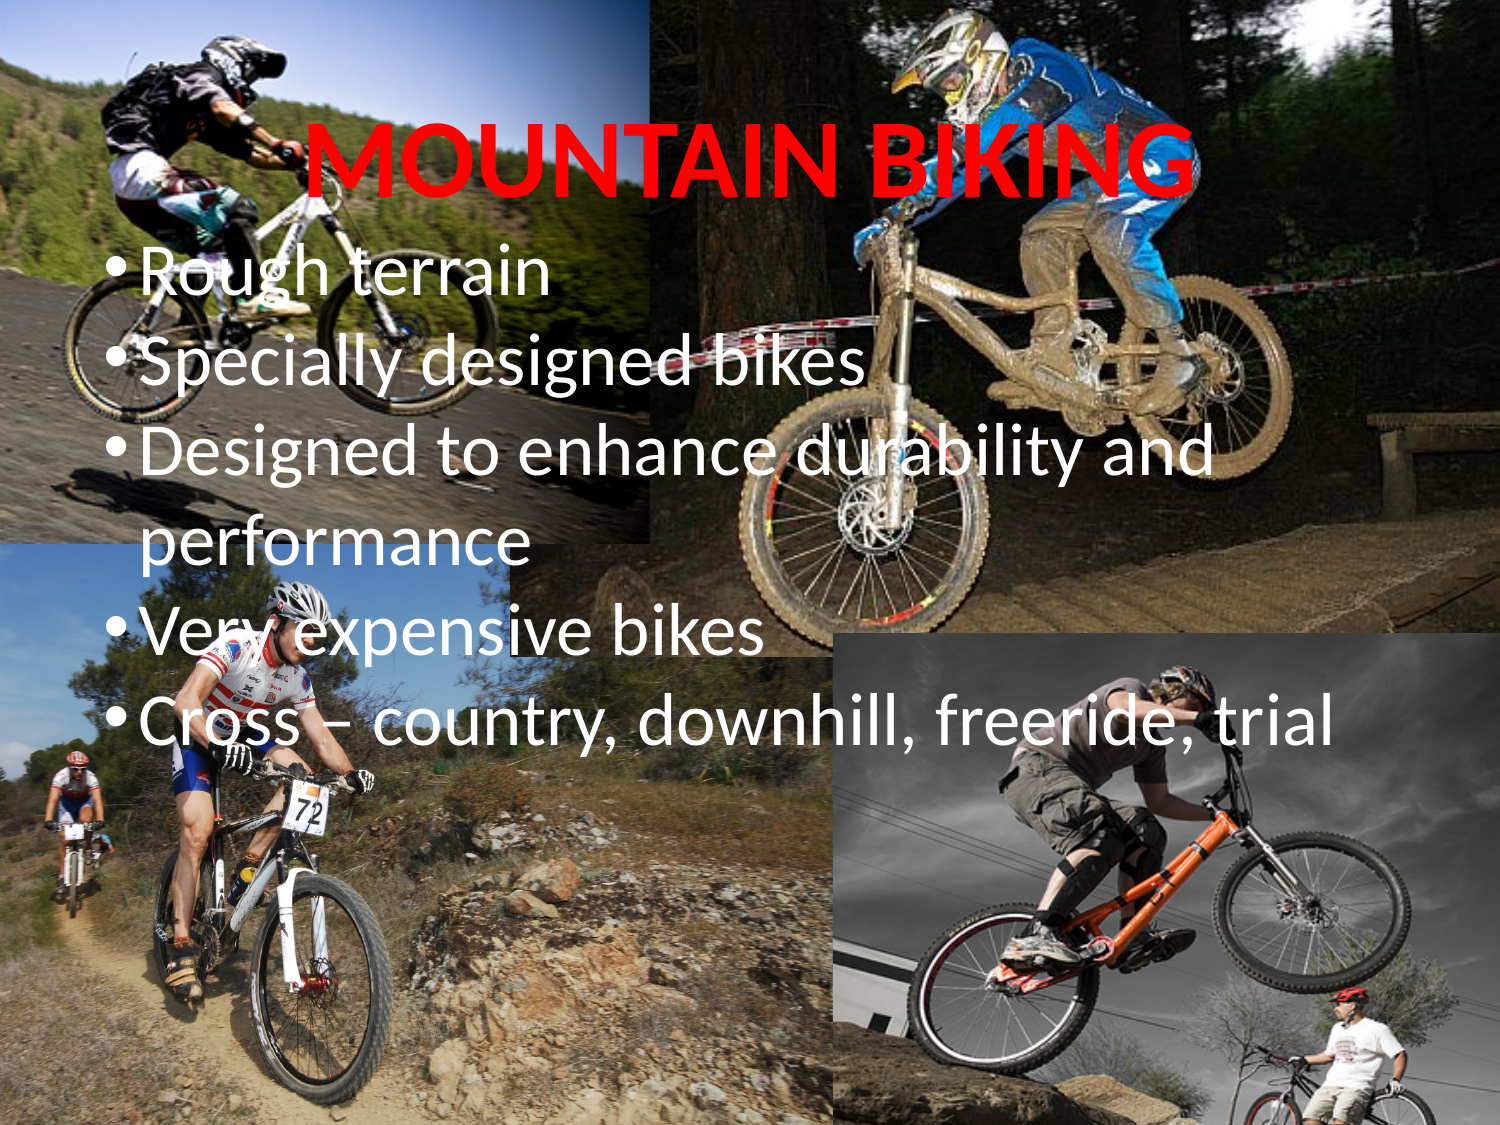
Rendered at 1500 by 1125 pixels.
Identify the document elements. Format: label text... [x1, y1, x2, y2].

text_box MOUNTAIN BIKING Rough terrain Specially designed bikes Designed to enhance durability and performance Very expensive bikes Cross – country, downhill, freeride, trial [88, 78, 1412, 768]
picture [0, 0, 1500, 1125]
